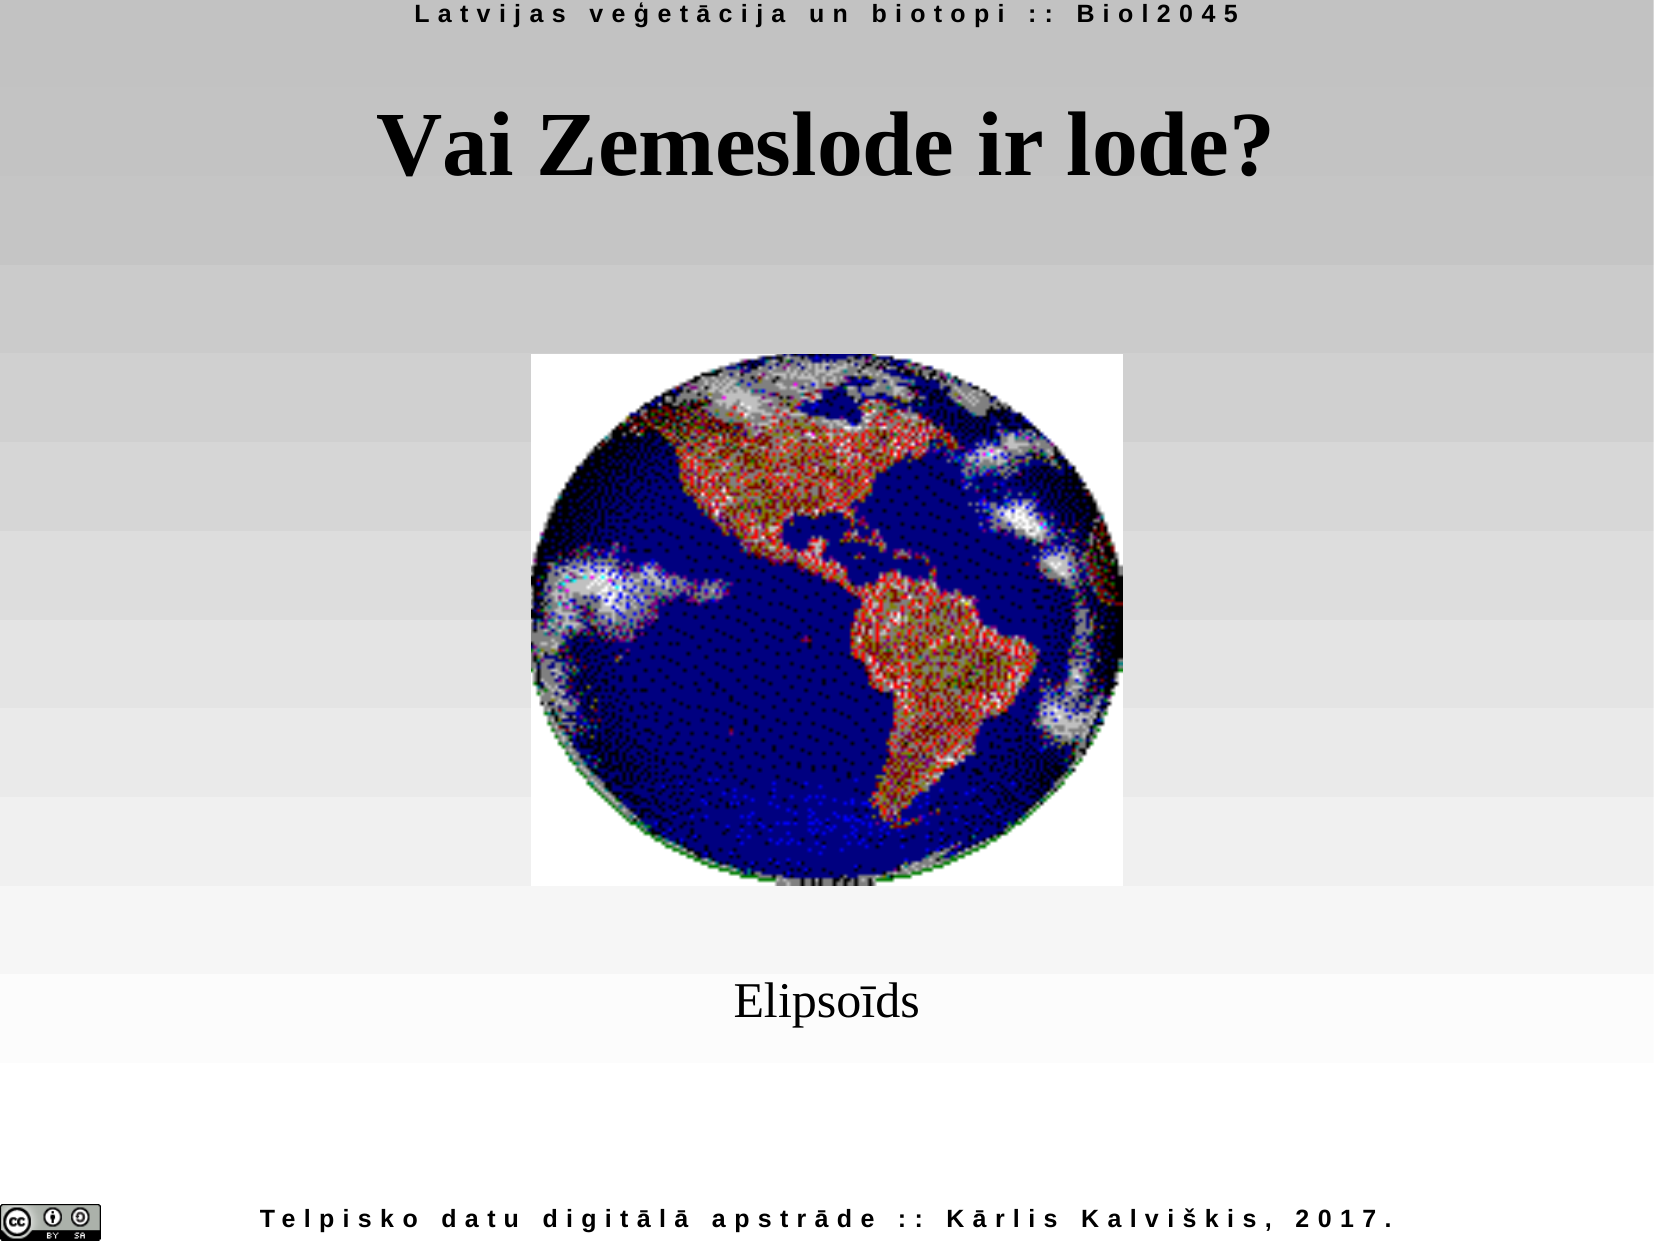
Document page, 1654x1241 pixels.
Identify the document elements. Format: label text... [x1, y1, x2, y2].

text_box Elipsoīds [733, 972, 921, 1086]
title Vai Zemeslode ir lode? [0, 1, 1654, 287]
picture [0, 287, 1654, 1241]
